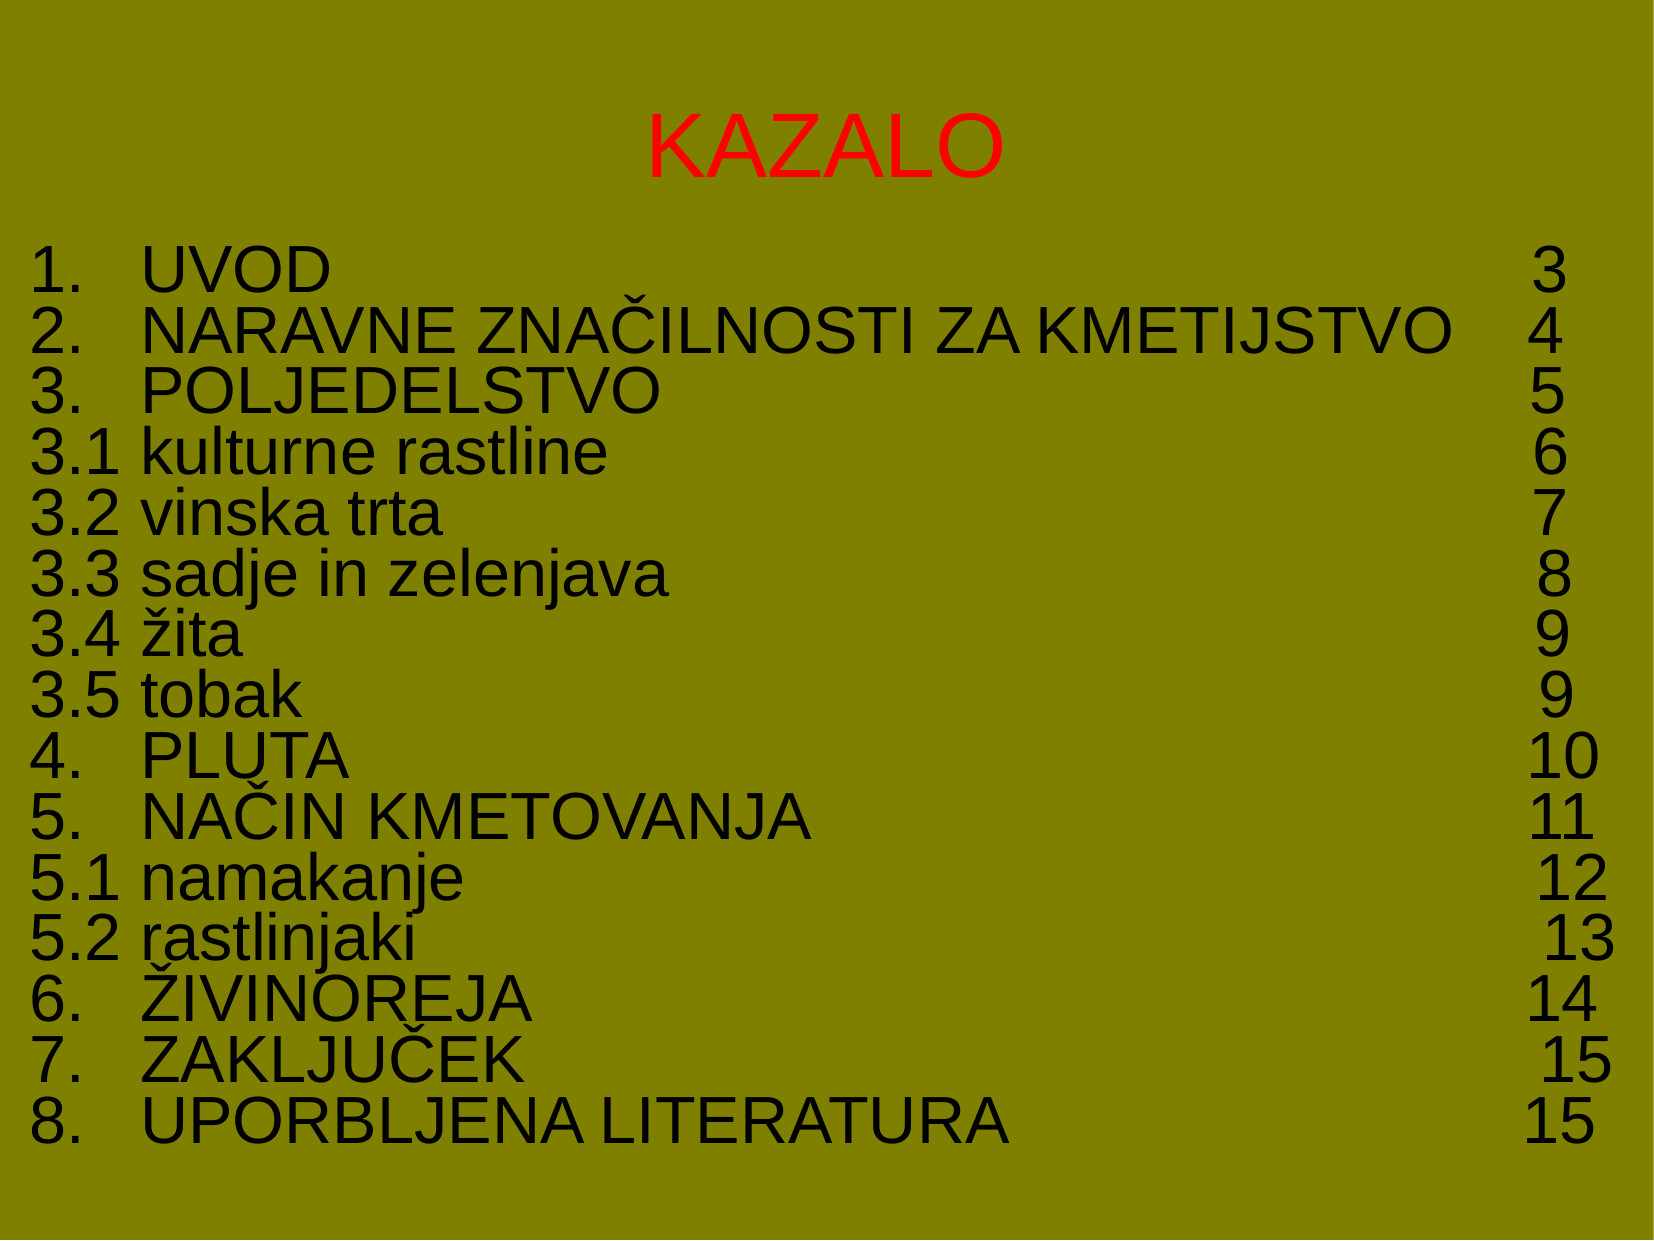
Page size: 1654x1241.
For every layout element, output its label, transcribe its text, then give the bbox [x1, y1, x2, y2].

title KAZALO [82, 49, 1570, 238]
subtitle 1. UVOD 3 2. NARAVNE ZNAČILNOSTI ZA KMETIJSTVO 4 3. POLJEDELSTVO 5 3.1 kulturne rastline 6 3.2 vinska trta 7 3.3 sadje in zelenjava 8 3.4 žita 9 3.5 tobak 9 4. PLUTA 10 5. NAČIN KMETOVANJA 11 5.1 namakanje 12 5.2 rastlinjaki 13 6. ŽIVINOREJA 14 7. ZAKLJUČEK 15 8. UPORBLJENA LITERATURA 15 [29, 238, 1624, 1161]
